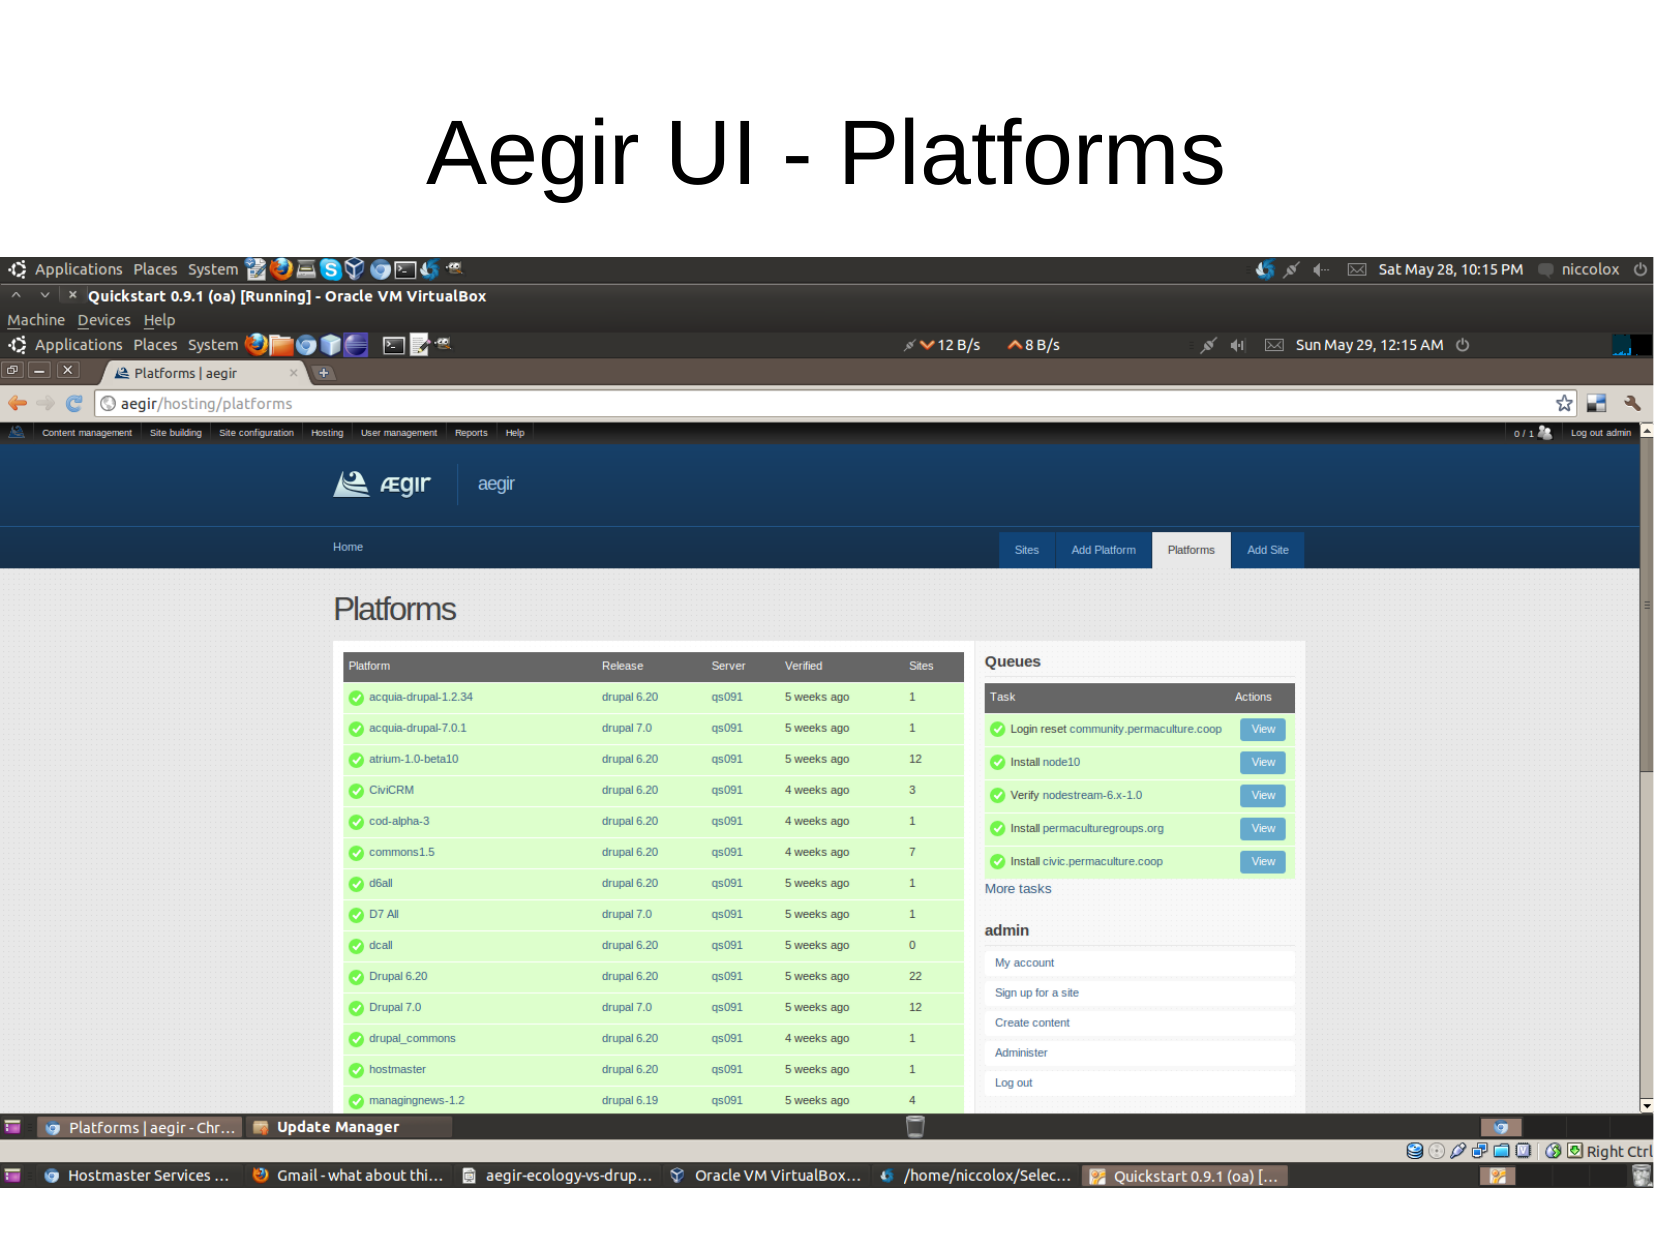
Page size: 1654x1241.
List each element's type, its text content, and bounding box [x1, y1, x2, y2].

picture [0, 257, 1654, 1188]
title Aegir UI - Platforms [82, 56, 1571, 250]
